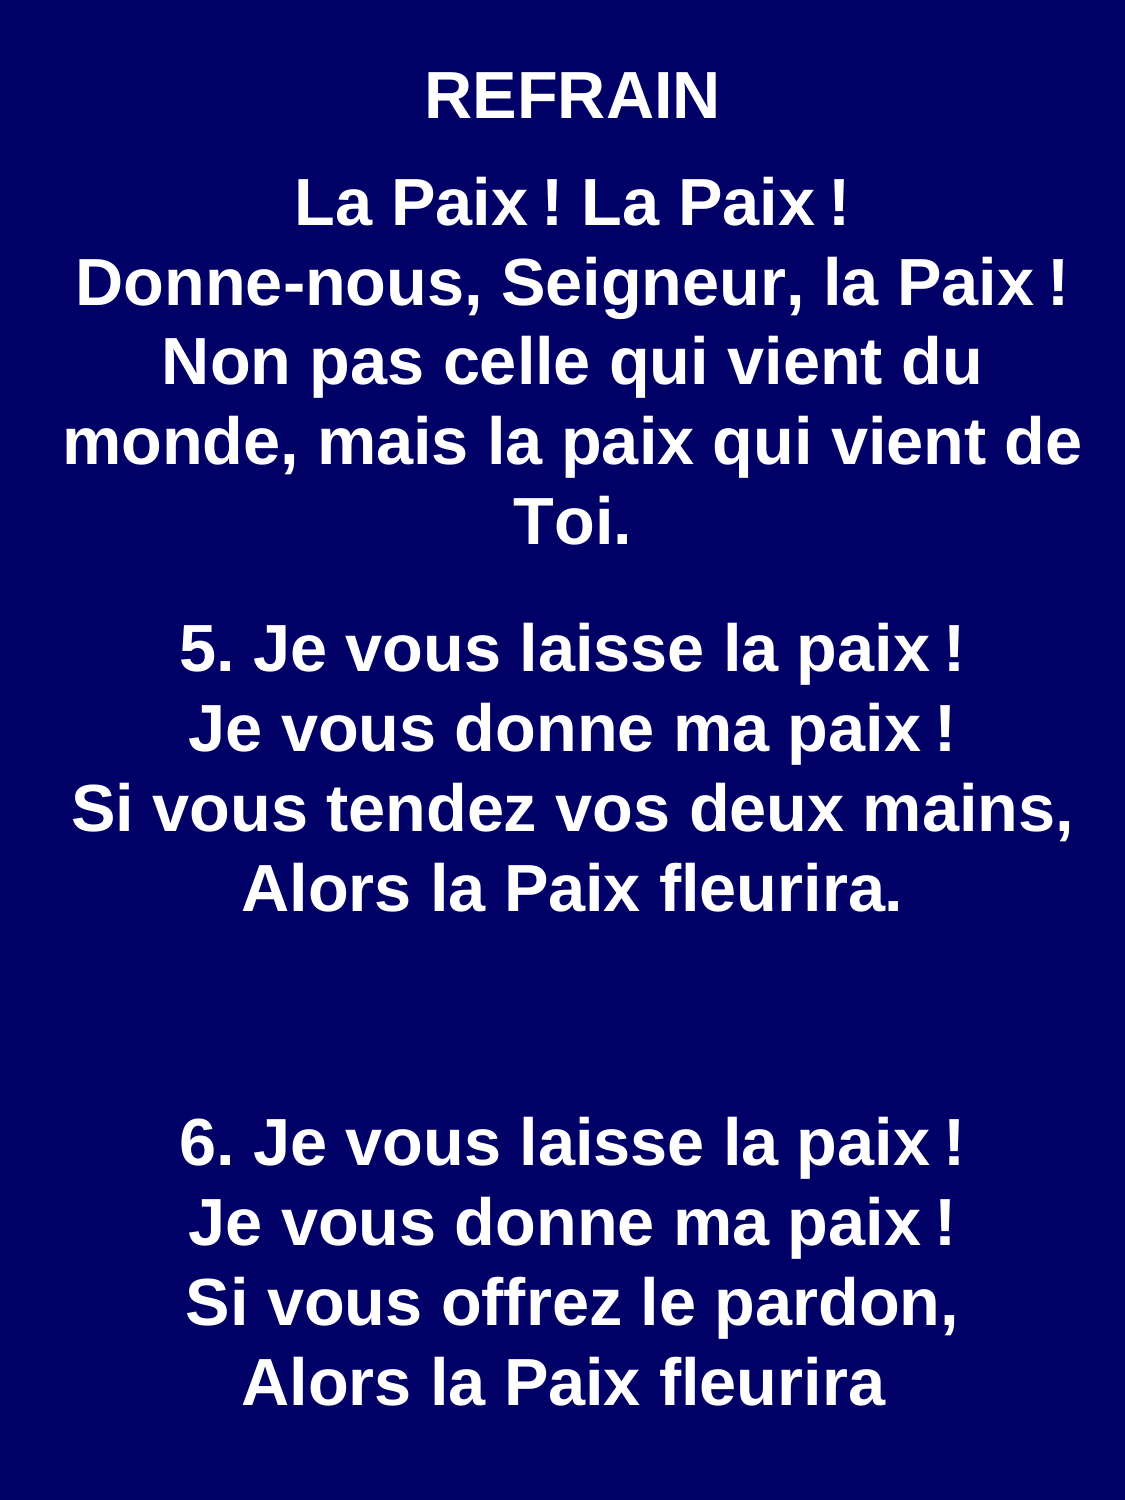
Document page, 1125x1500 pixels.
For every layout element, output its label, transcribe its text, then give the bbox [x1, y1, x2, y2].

text_box REFRAIN La Paix ! La Paix ! Donne-nous, Seigneur, la Paix ! Non pas celle qui vient du monde, mais la paix qui vient de Toi. 5. Je vous laisse la paix ! Je vous donne ma paix ! Si vous tendez vos deux mains, Alors la Paix fleurira. 6. Je vous laisse la paix ! Je vous donne ma paix ! Si vous offrez le pardon, Alors la Paix fleurira [23, 44, 1123, 1426]
